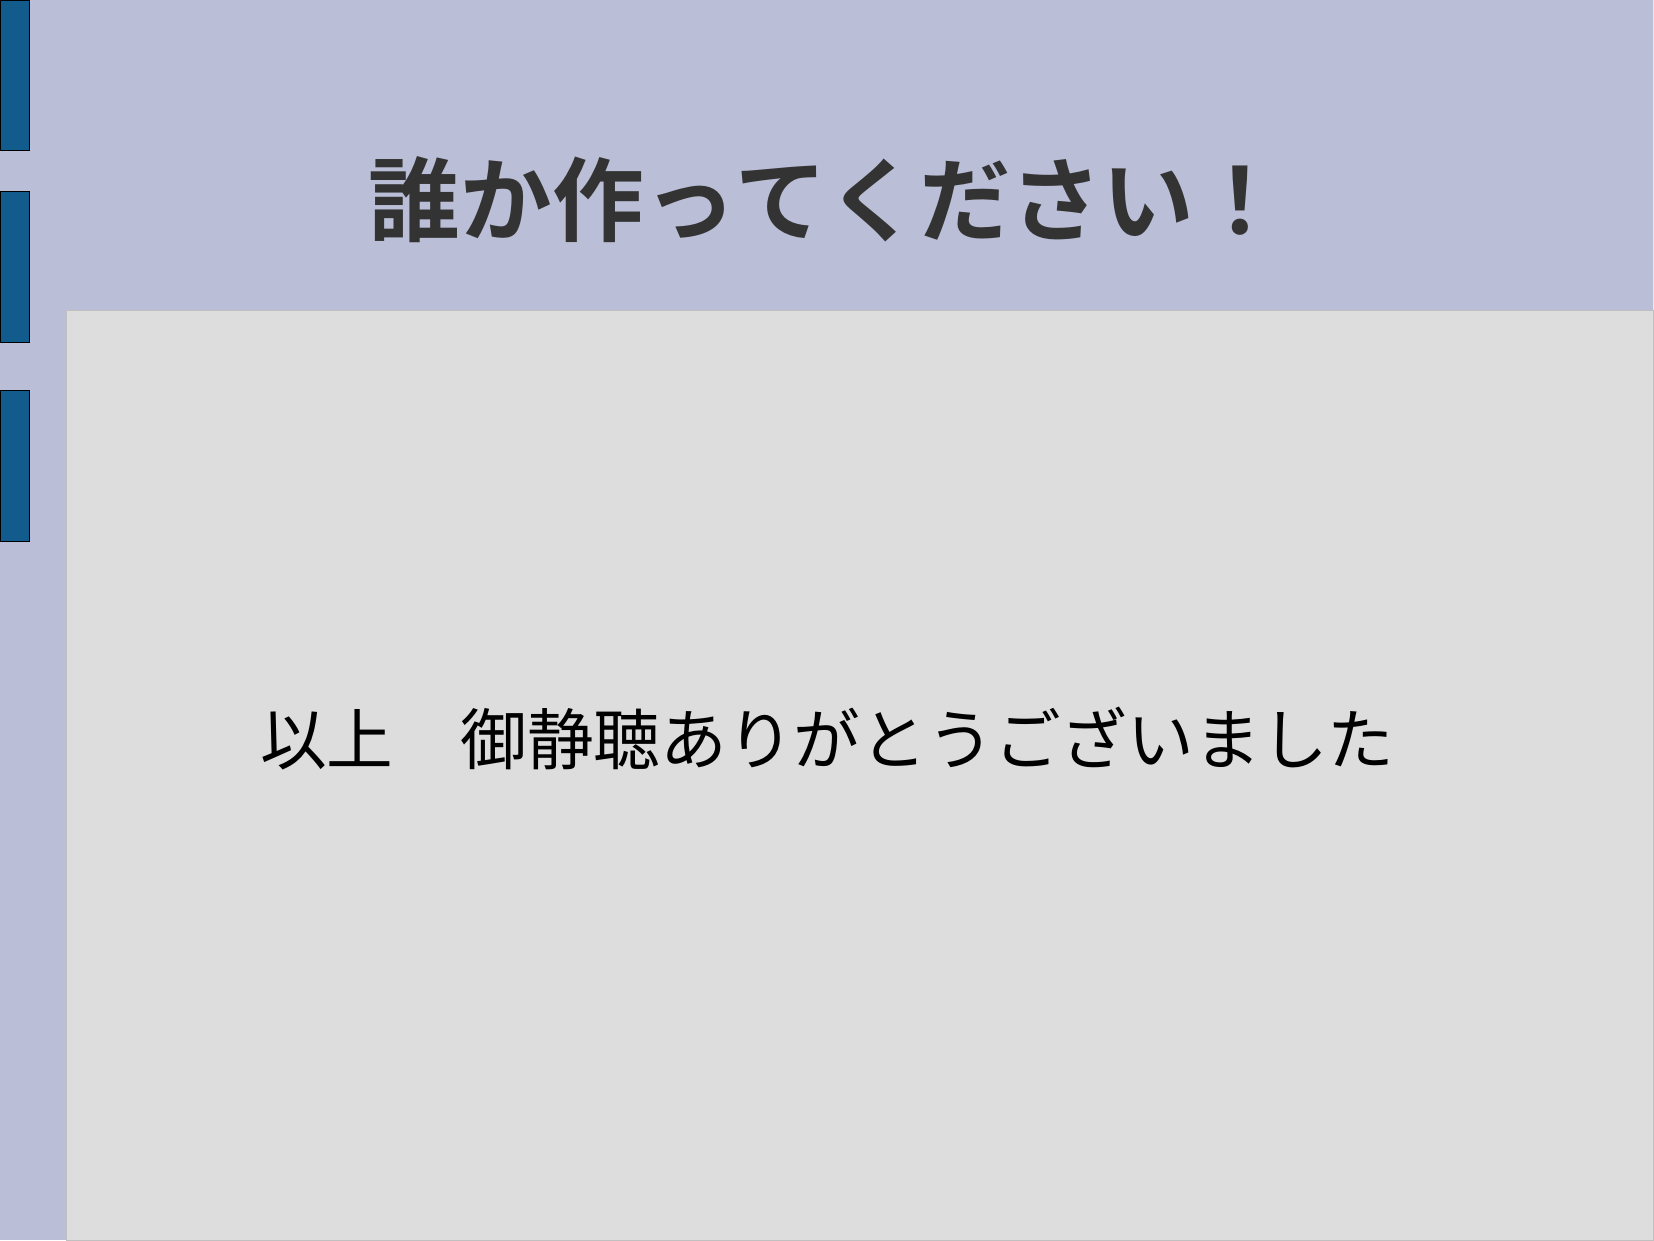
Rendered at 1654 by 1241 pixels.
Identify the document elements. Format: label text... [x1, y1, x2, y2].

subtitle 以上 御静聴ありがとうございました [121, 352, 1534, 1119]
title 誰か作ってください！ [121, 98, 1534, 291]
